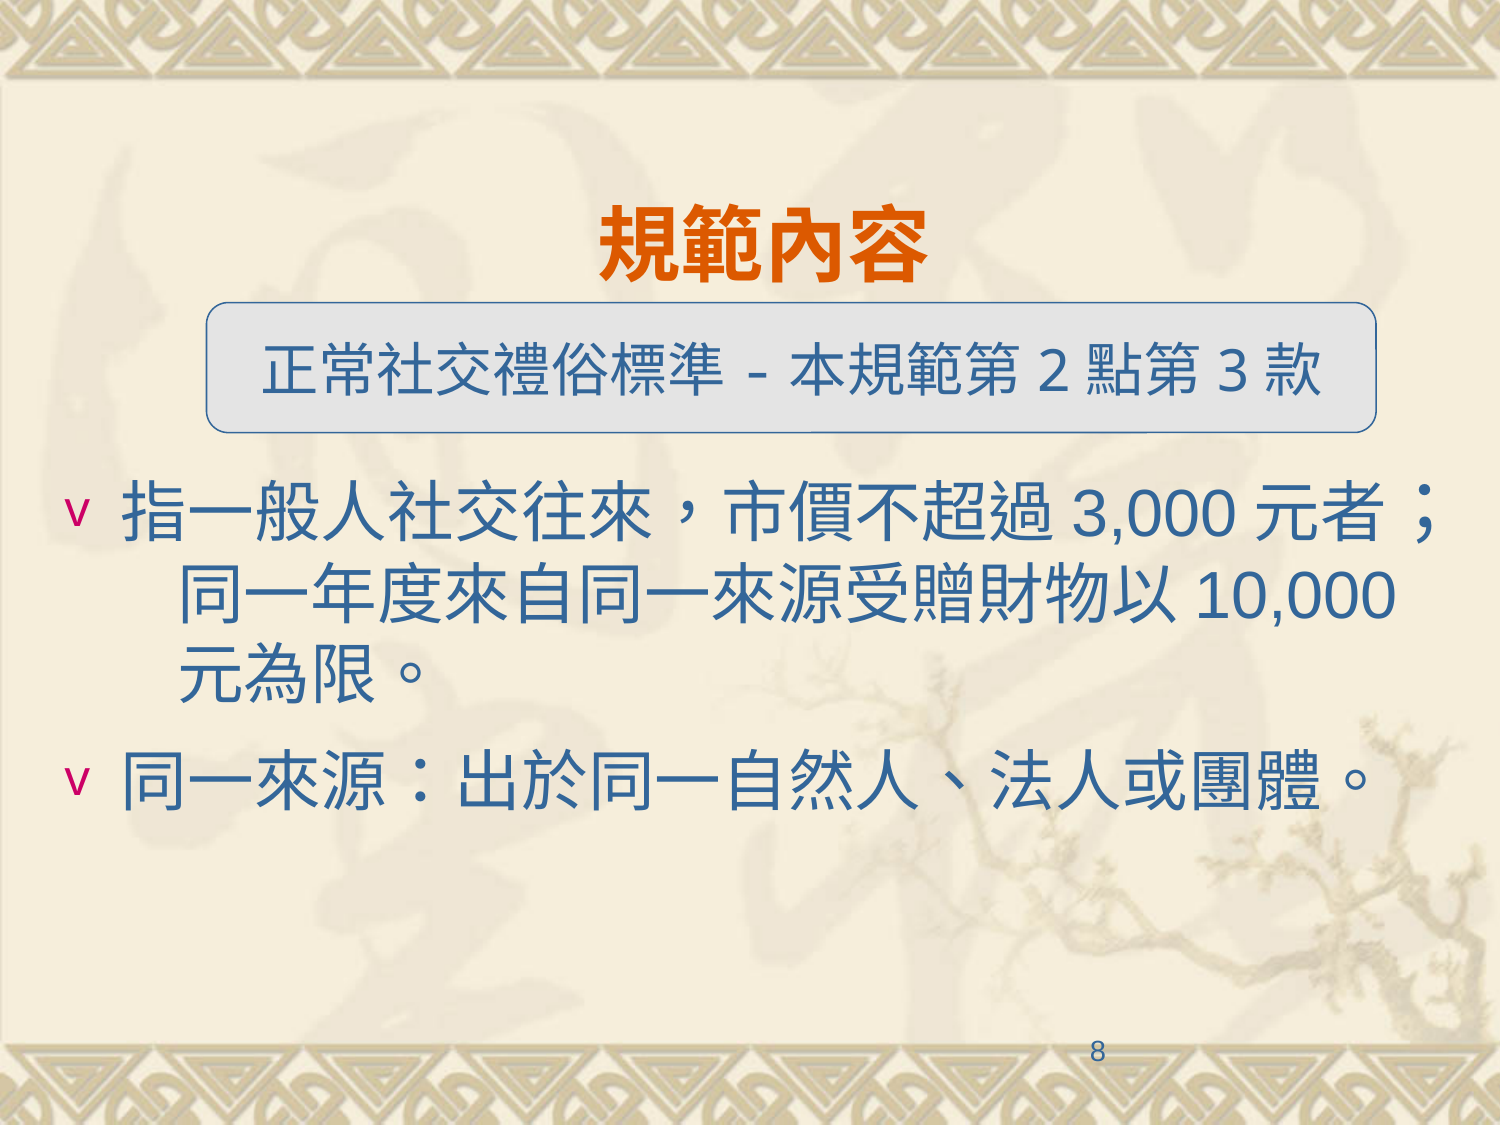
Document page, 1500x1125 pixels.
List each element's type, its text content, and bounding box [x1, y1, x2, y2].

title 規範內容 [466, 184, 1062, 287]
text_box [1074, 1024, 1451, 1103]
list 指一般人社交往來，市價不超過3,000元者；同一年度來自同一來源受贈財物以10,000元為限。 同一來源：出於同一自然人、法人或團體。 [49, 454, 1451, 937]
text_box 正常社交禮俗標準-本規範第2點第3款 [206, 302, 1377, 433]
